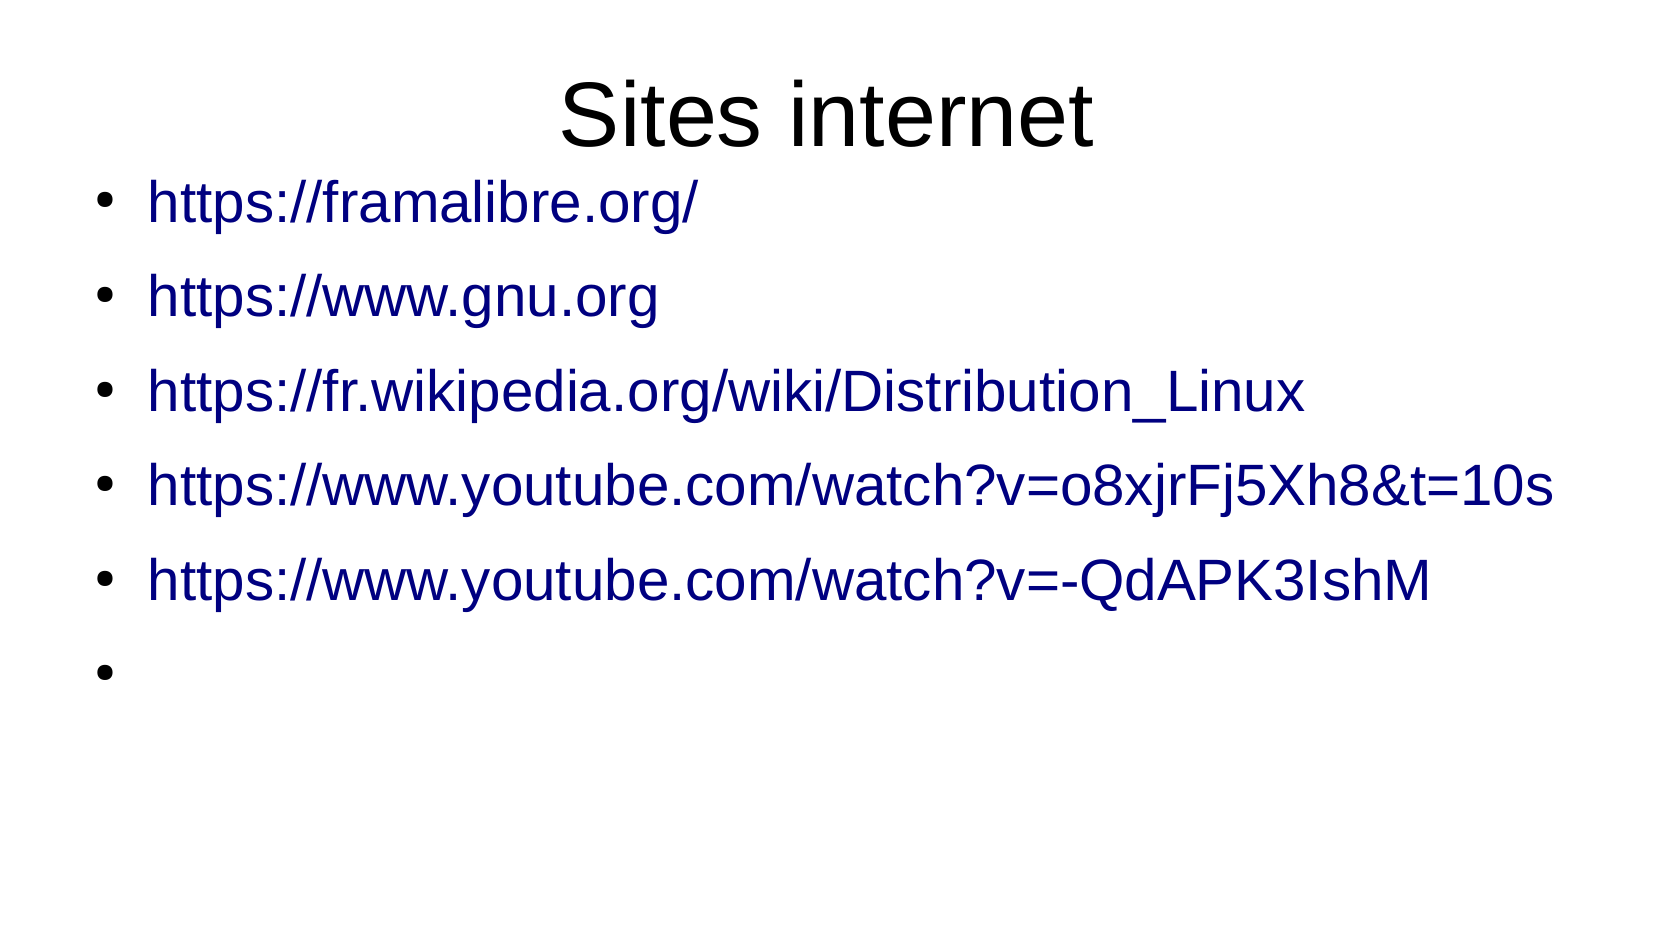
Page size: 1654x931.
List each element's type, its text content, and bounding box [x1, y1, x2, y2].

list https://framalibre.org/ https://www.gnu.org https://fr.wikipedia.org/wiki/Distribution_Linux https://www.youtube.com/watch?v=o8xjrFj5Xh8&t=10s https://www.youtube.com/watch?v=-QdAPK3IshM [76, 169, 1565, 886]
title Sites internet [82, 37, 1571, 193]
